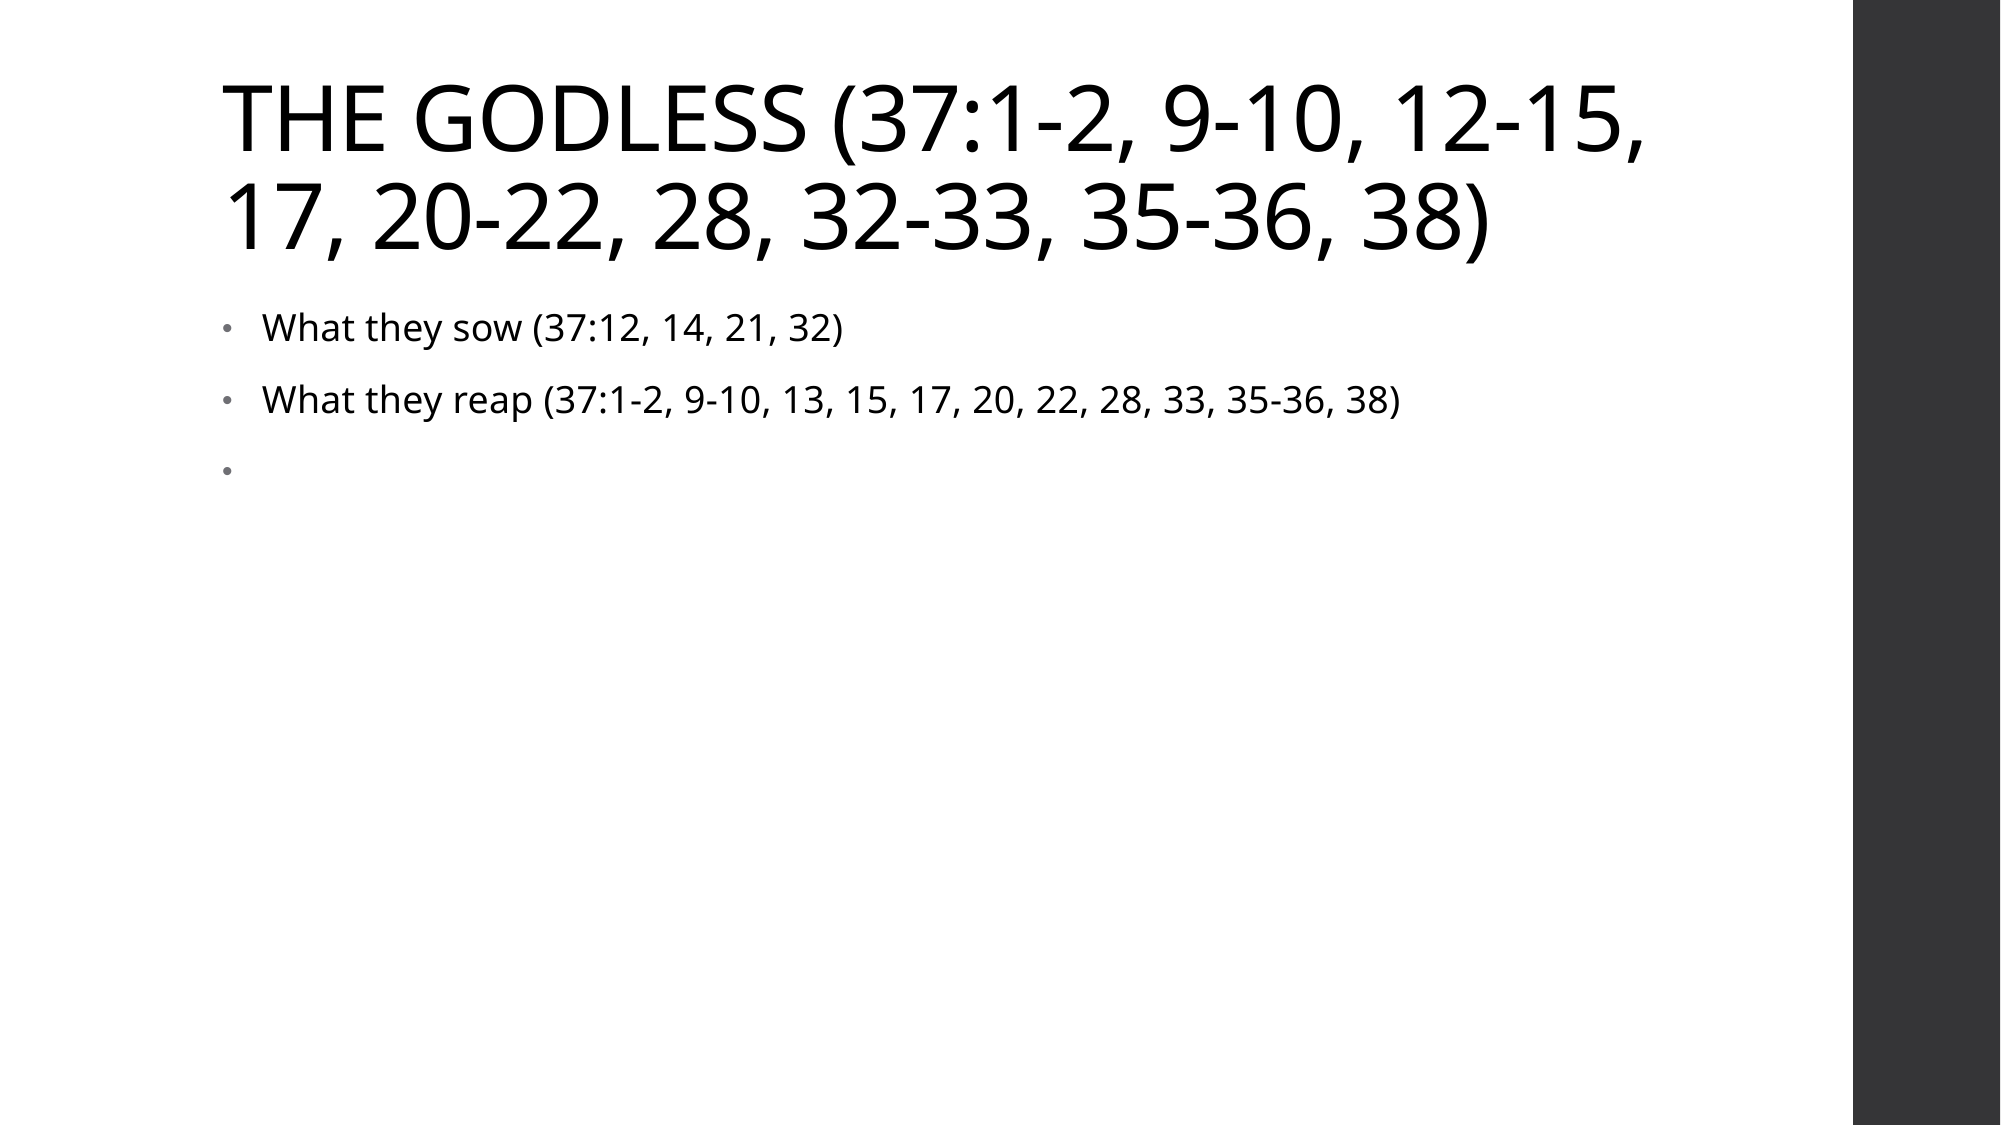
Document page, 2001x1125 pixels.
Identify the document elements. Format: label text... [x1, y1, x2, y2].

list What they sow (37:12, 14, 21, 32) What they reap (37:1-2, 9-10, 13, 15, 17, 20, 22, 28, 33, 35-36, 38) [206, 299, 1617, 1014]
title THE GODLESS (37:1-2, 9-10, 12-15, 17, 20-22, 28, 32-33, 35-36, 38) [206, 60, 1797, 278]
